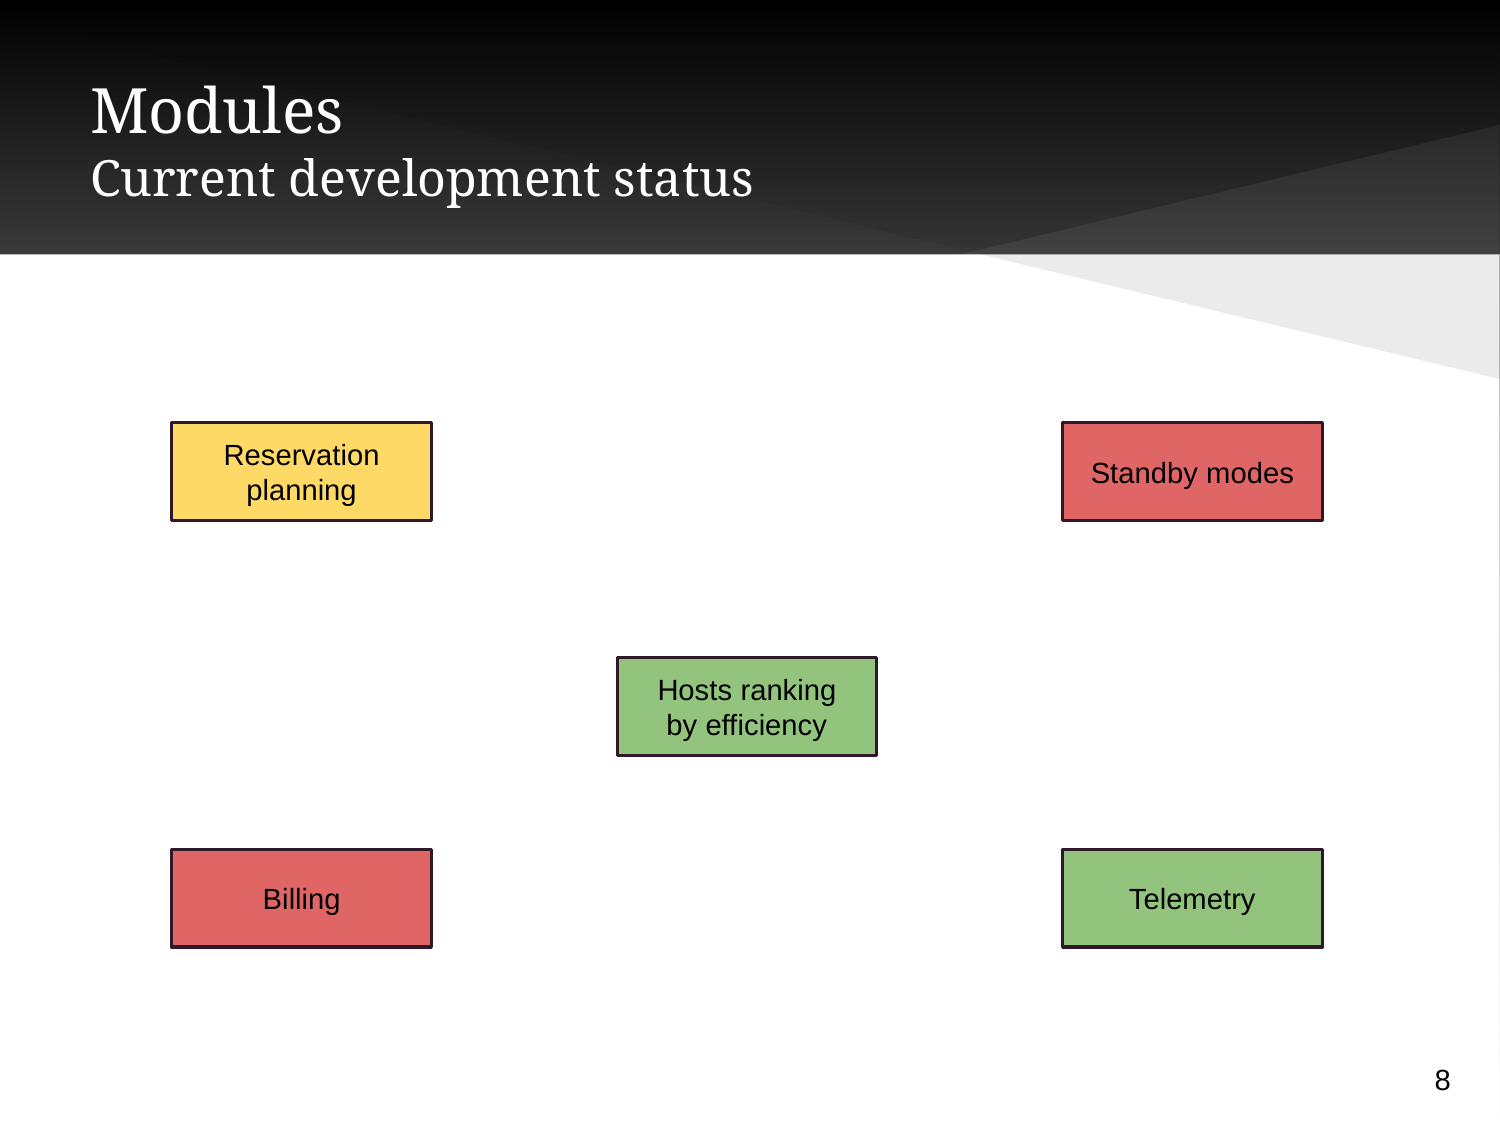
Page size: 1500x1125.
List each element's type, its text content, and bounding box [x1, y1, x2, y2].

text_box Telemetry [1062, 849, 1323, 948]
text_box Billing [171, 849, 432, 948]
text_box Hosts ranking by efficiency [617, 657, 877, 756]
title Modules Current development status [75, 45, 1425, 233]
text_box 8 [1419, 1046, 1471, 1097]
text_box Standby modes [1062, 422, 1323, 521]
text_box Reservation planning [171, 422, 432, 521]
